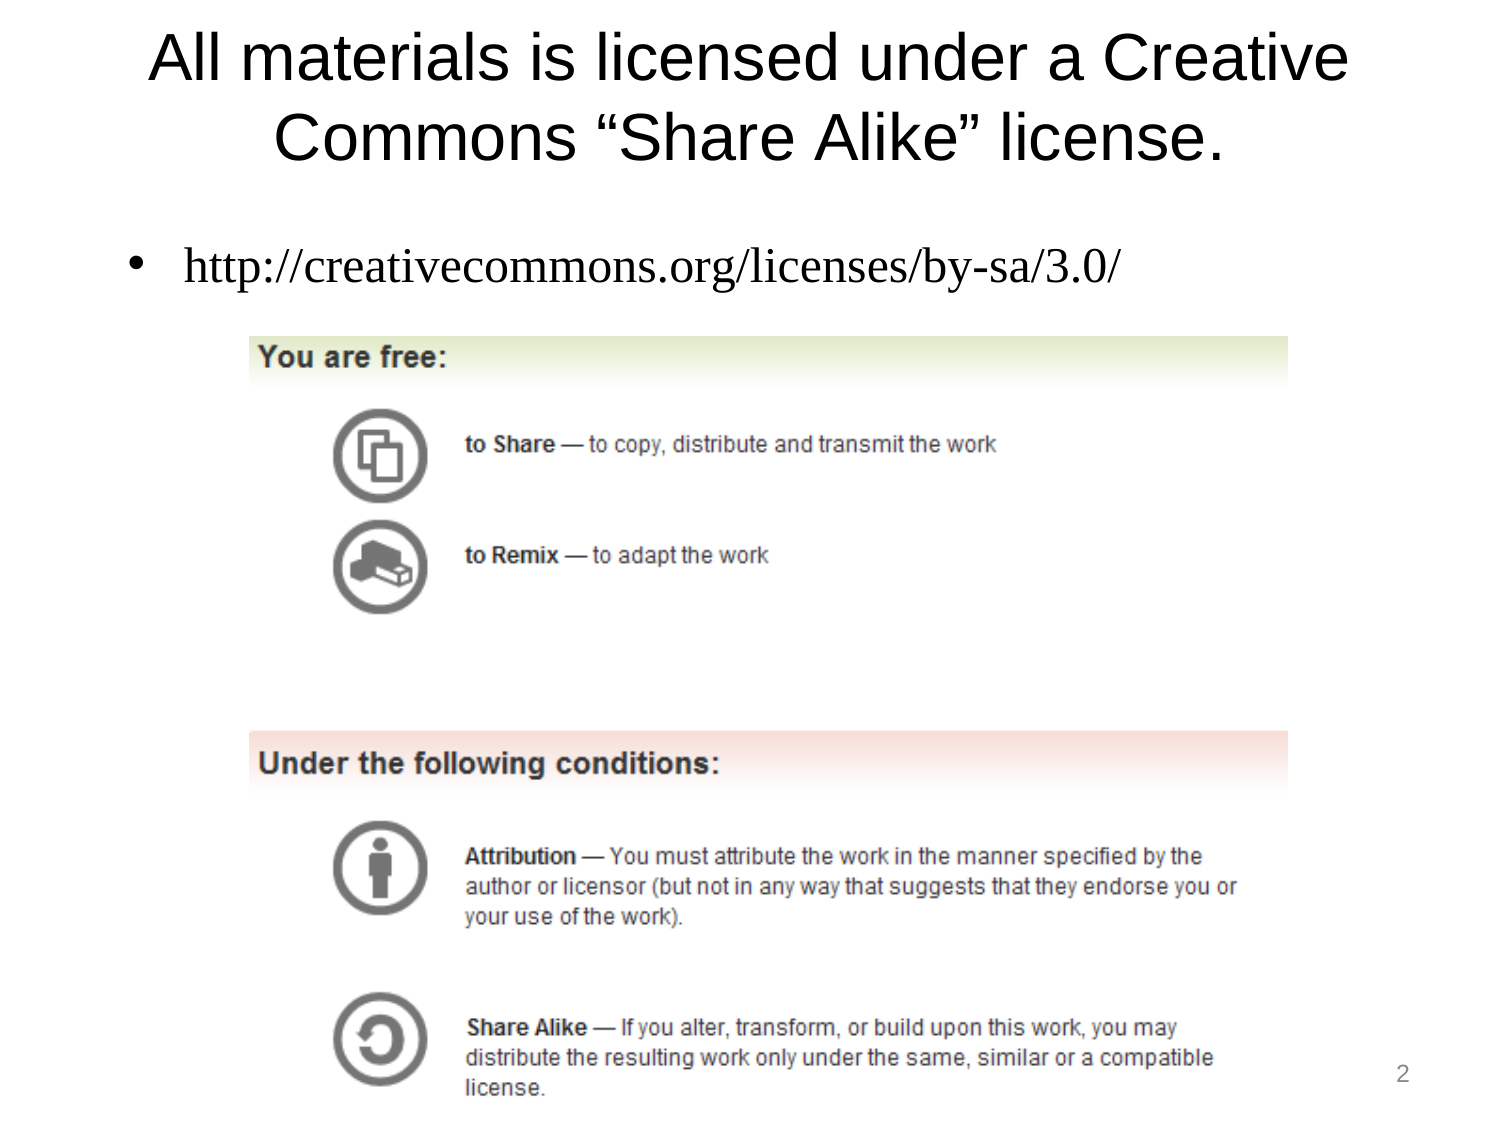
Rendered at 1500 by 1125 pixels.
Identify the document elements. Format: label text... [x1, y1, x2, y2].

title All materials is licensed under a Creative Commons “Share Alike” license. [0, 0, 1500, 188]
picture [249, 336, 1288, 1113]
list http://creativecommons.org/licenses/by-sa/3.0/ [112, 224, 1388, 901]
text_box <number> [1288, 1042, 1426, 1103]
